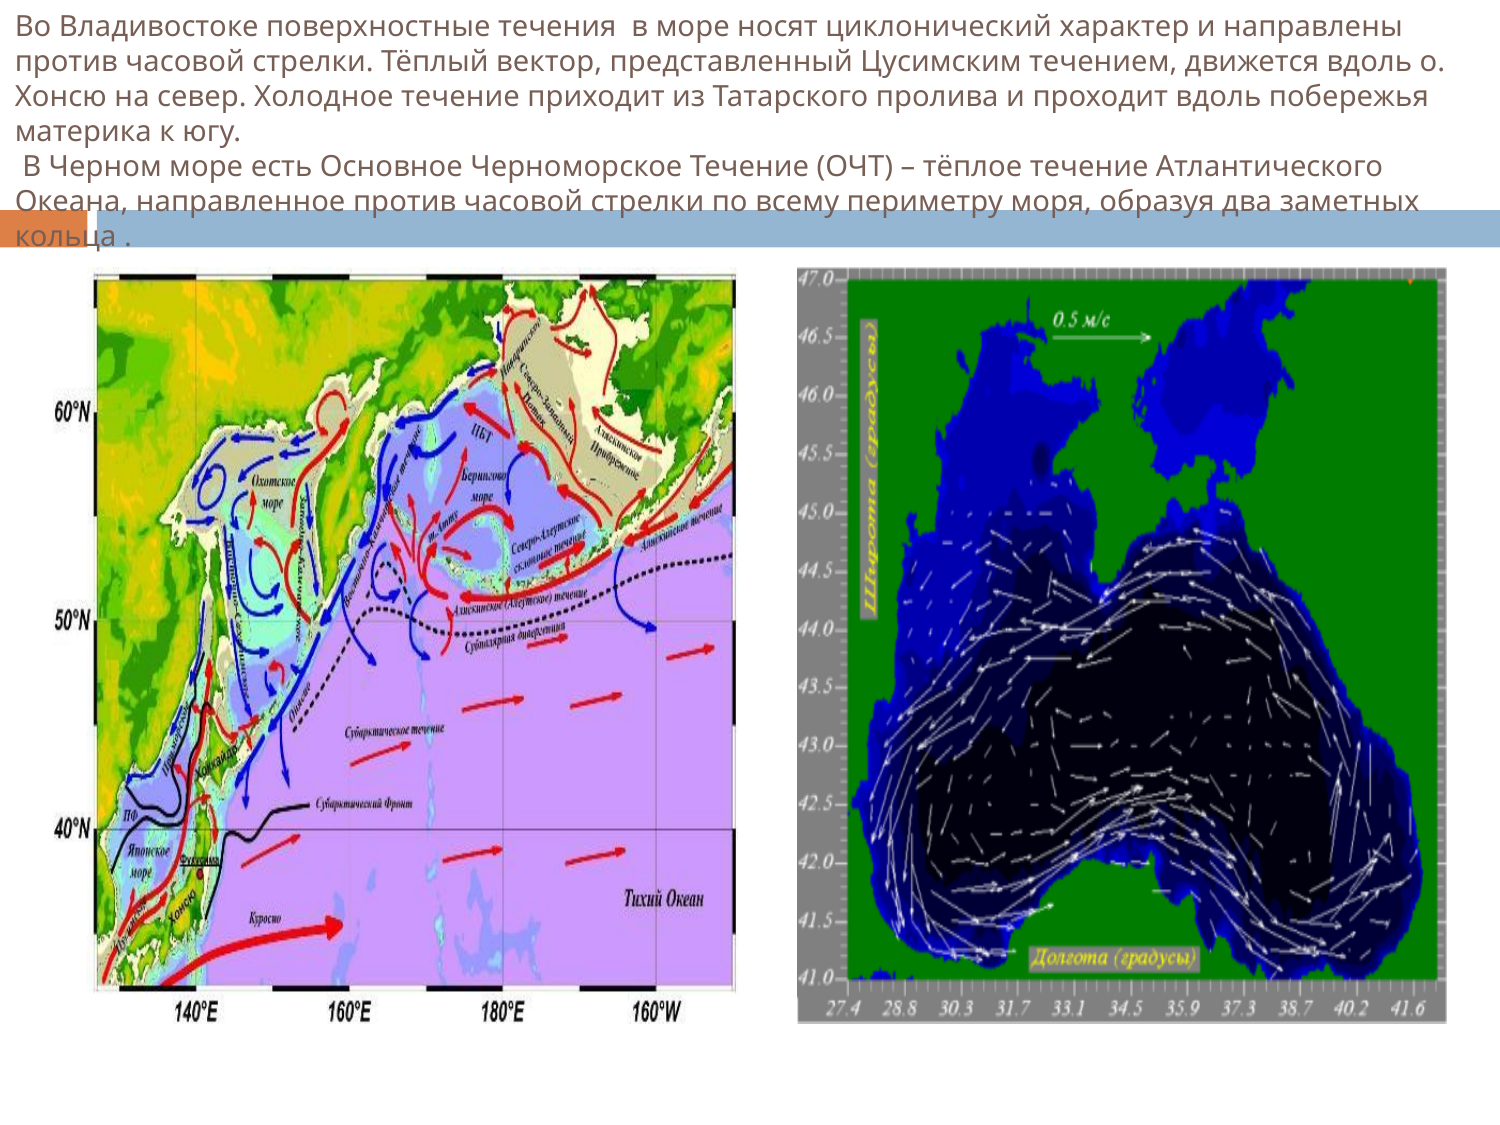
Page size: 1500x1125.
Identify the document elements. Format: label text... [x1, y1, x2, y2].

picture [53, 267, 738, 1024]
picture [797, 267, 1447, 1024]
title Во Владивостоке поверхностные течения в море носят циклонический характер и направлены против часовой стрелки. Тёплый вектор, представленный Цусимским течением, движется вдоль о. Хонсю на север. Холодное течение приходит из Татарского пролива и проходит вдоль побережья материка к югу. В Черном море есть Основное Черноморское Течение (ОЧТ) – тёплое течение Атлантического Океана, направленное против часовой стрелки по всему периметру моря, образуя два заметных кольца . [0, 0, 1500, 209]
